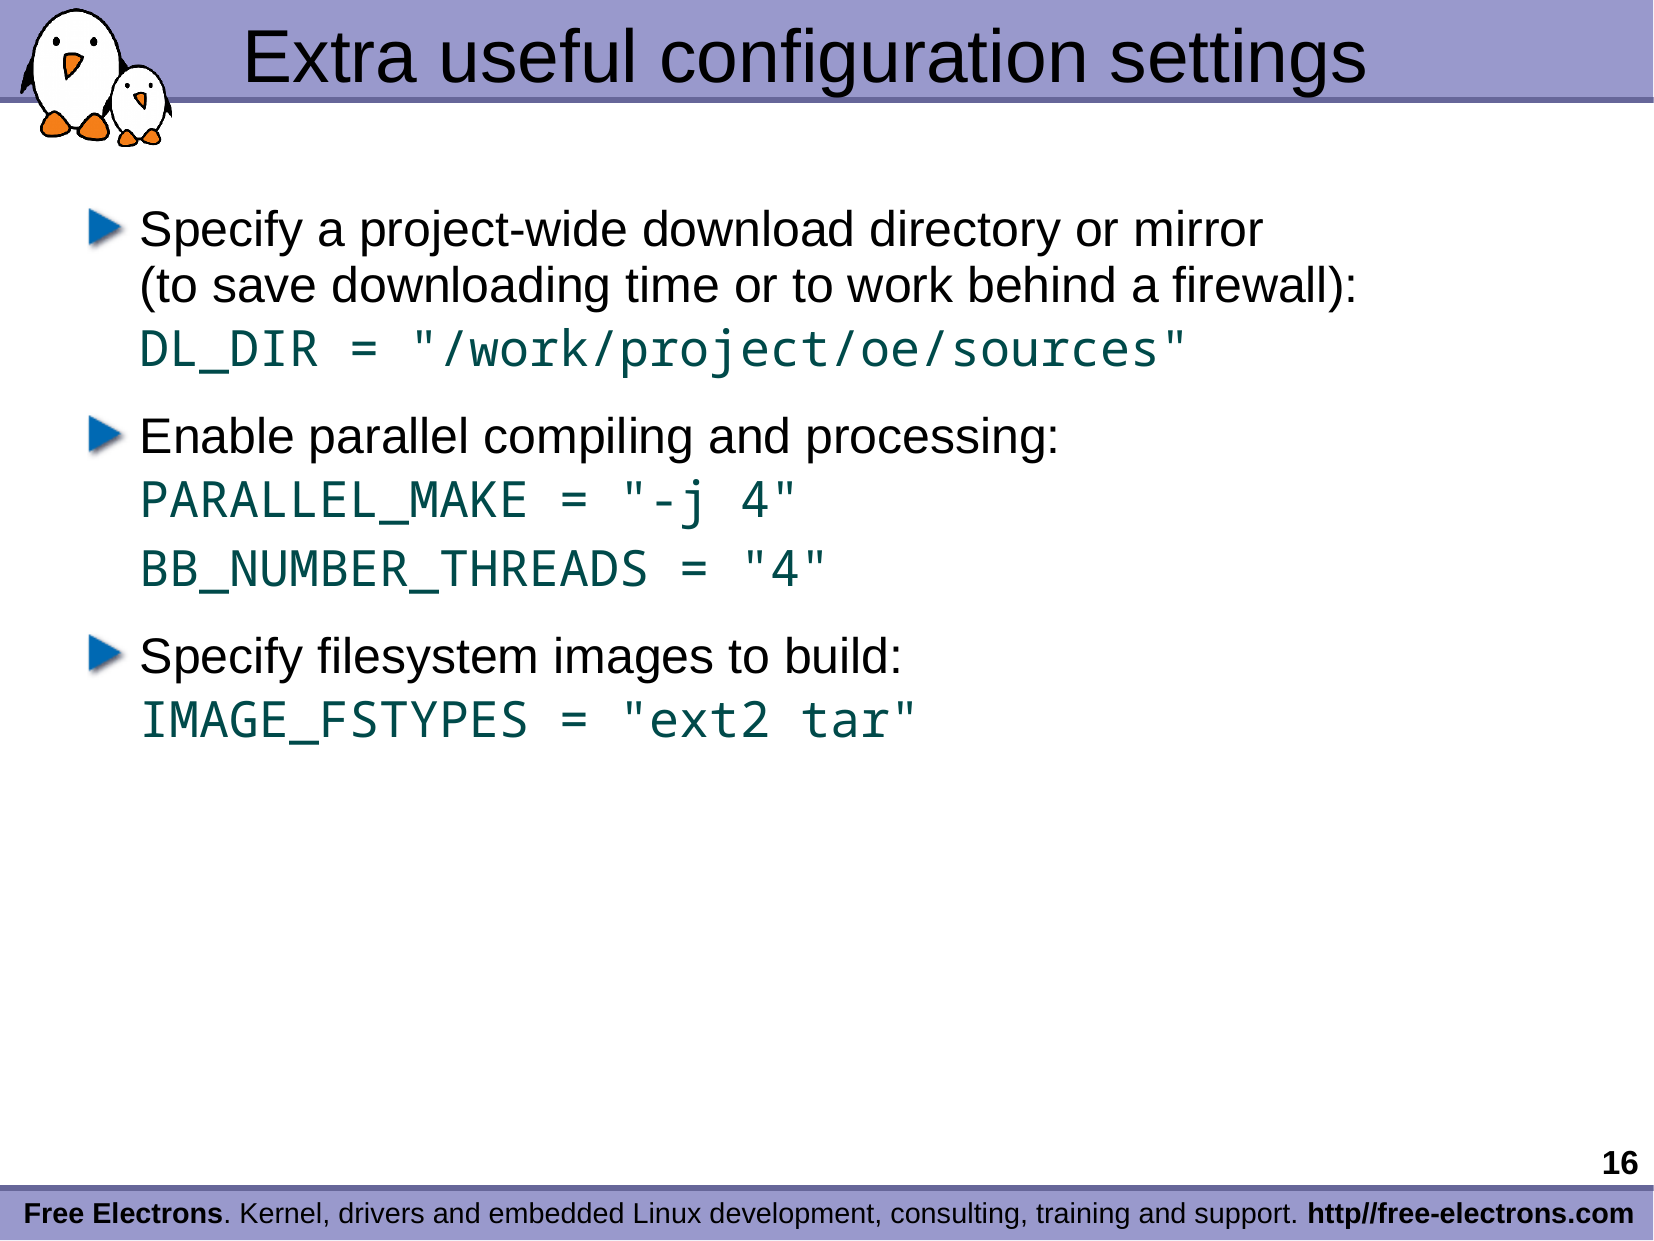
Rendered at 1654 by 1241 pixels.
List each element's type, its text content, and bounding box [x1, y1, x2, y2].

list Specify a project-wide download directory or mirror (to save downloading time or to work behind a firewall): DL_DIR = "/work/project/oe/sources" Enable parallel compiling and processing: PARALLEL_MAKE = "-j 4" BB_NUMBER_THREADS = "4" Specify filesystem images to build: IMAGE_FSTYPES = "ext2 tar" [68, 201, 1592, 1118]
title Extra useful configuration settings [60, 0, 1551, 114]
picture [20, 8, 172, 147]
